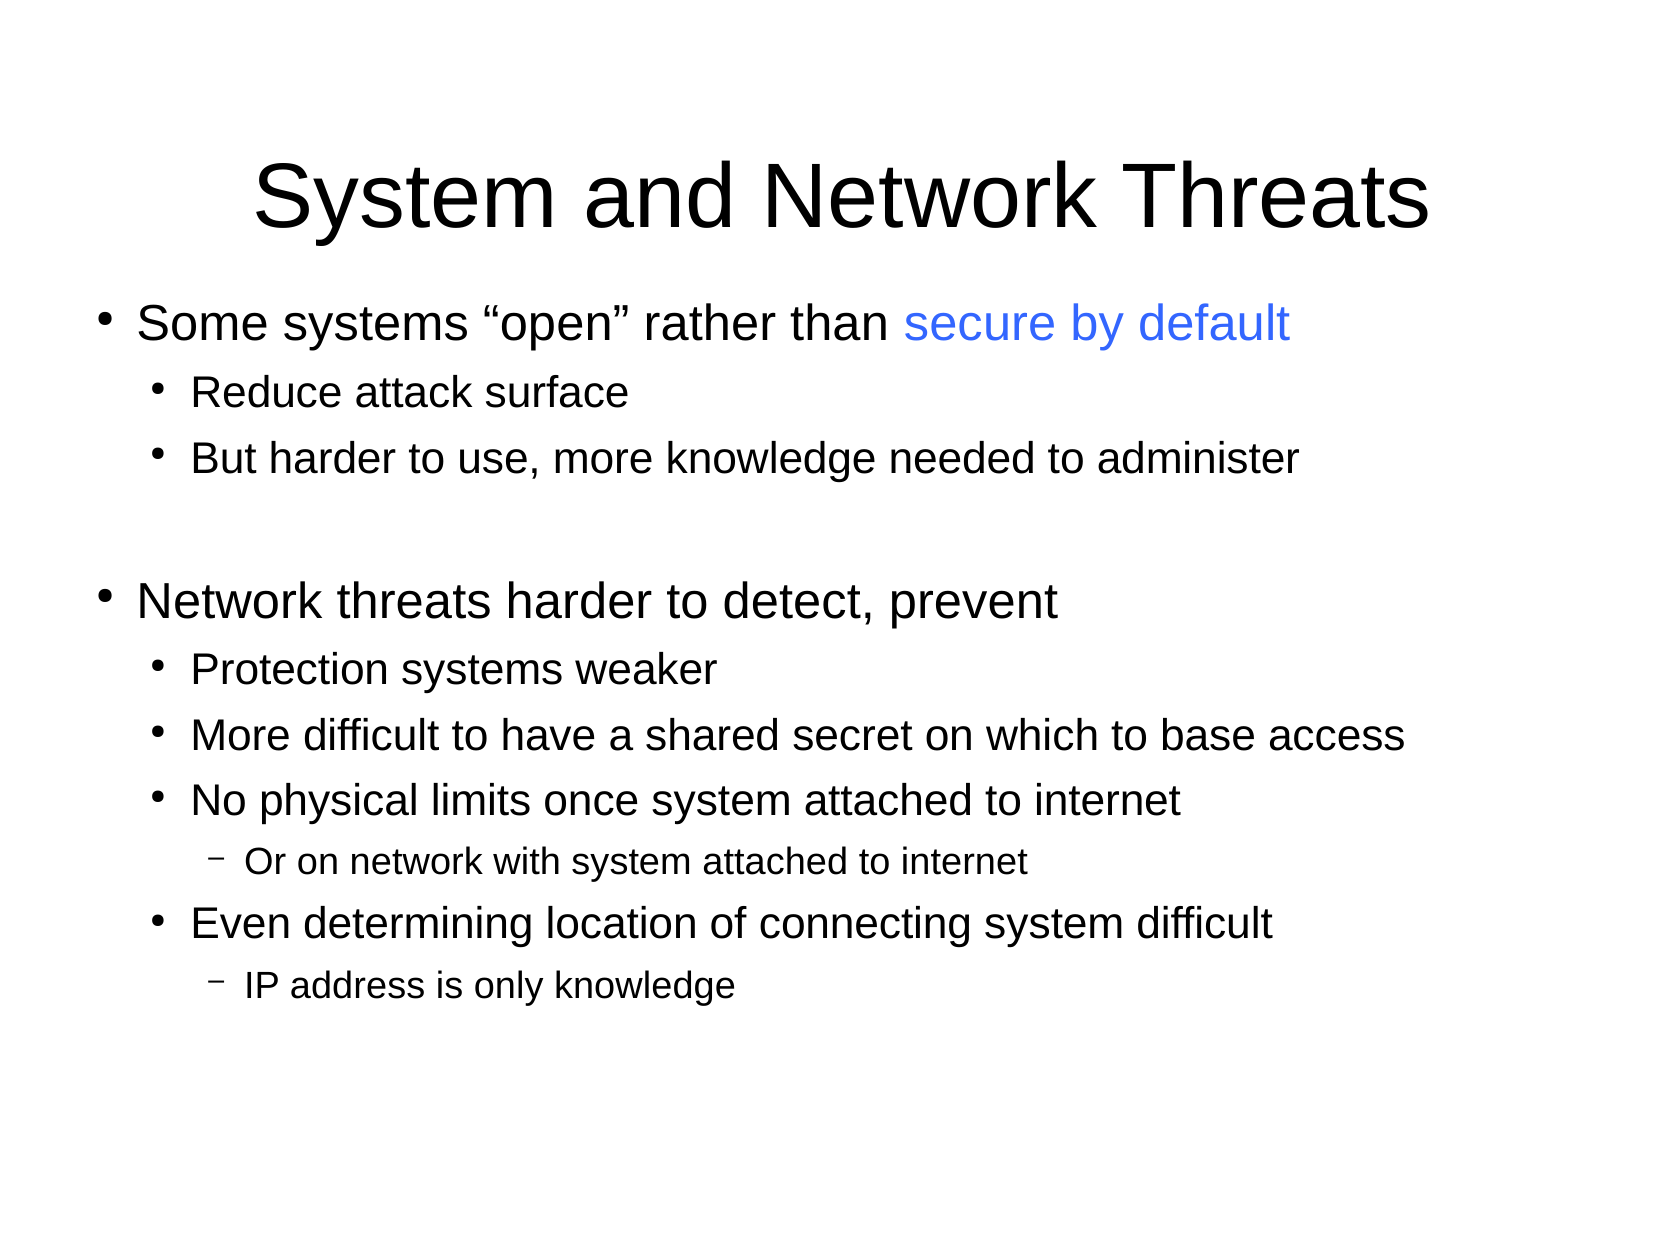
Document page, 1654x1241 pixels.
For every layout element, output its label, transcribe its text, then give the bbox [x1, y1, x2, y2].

list Some systems “open” rather than secure by default Reduce attack surface But harder to use, more knowledge needed to administer Network threats harder to detect, prevent Protection systems weaker More difficult to have a shared secret on which to base access No physical limits once system attached to internet Or on network with system attached to internet Even determining location of connecting system difficult IP address is only knowledge [82, 290, 1571, 1010]
title System and Network Threats [82, 49, 1571, 257]
